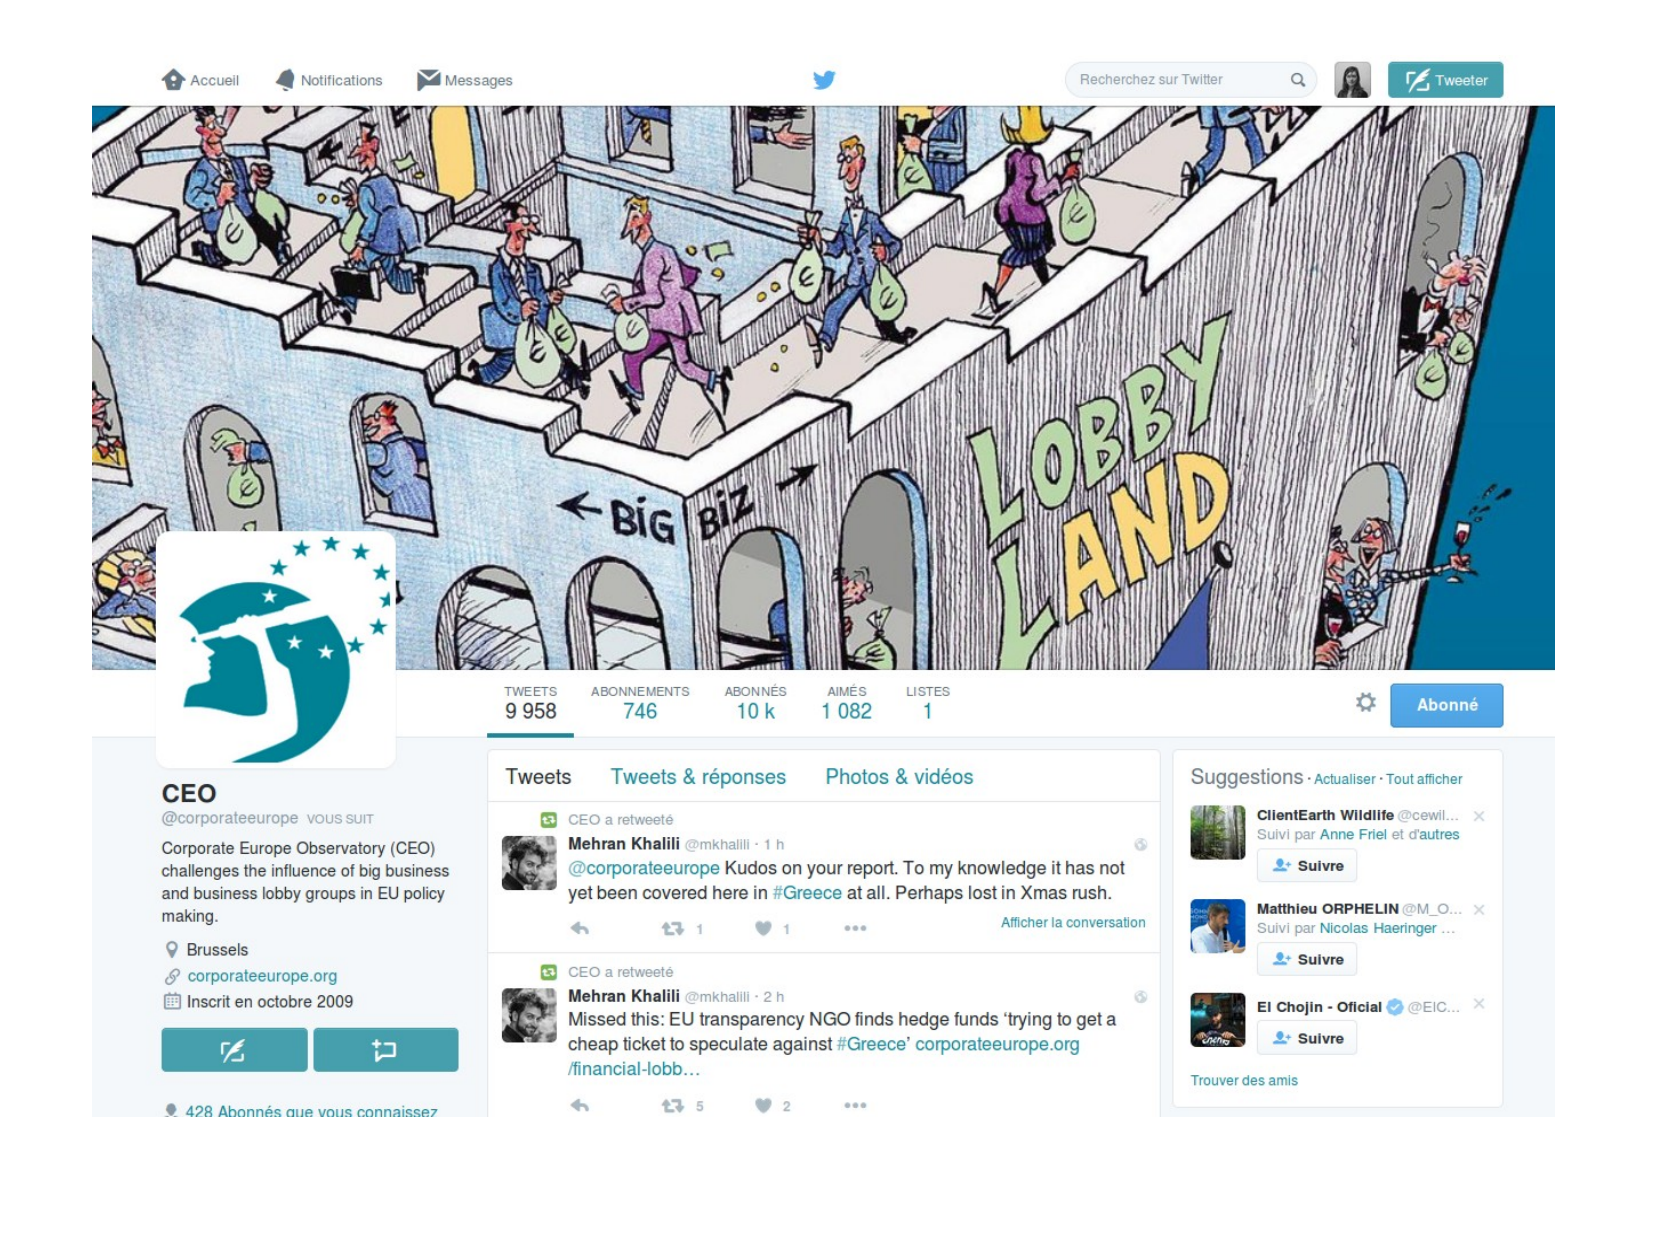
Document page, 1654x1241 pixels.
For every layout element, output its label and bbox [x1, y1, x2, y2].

picture [1502, 488, 1508, 499]
picture [92, 55, 1555, 1117]
picture [1477, 505, 1487, 513]
picture [1484, 485, 1496, 496]
